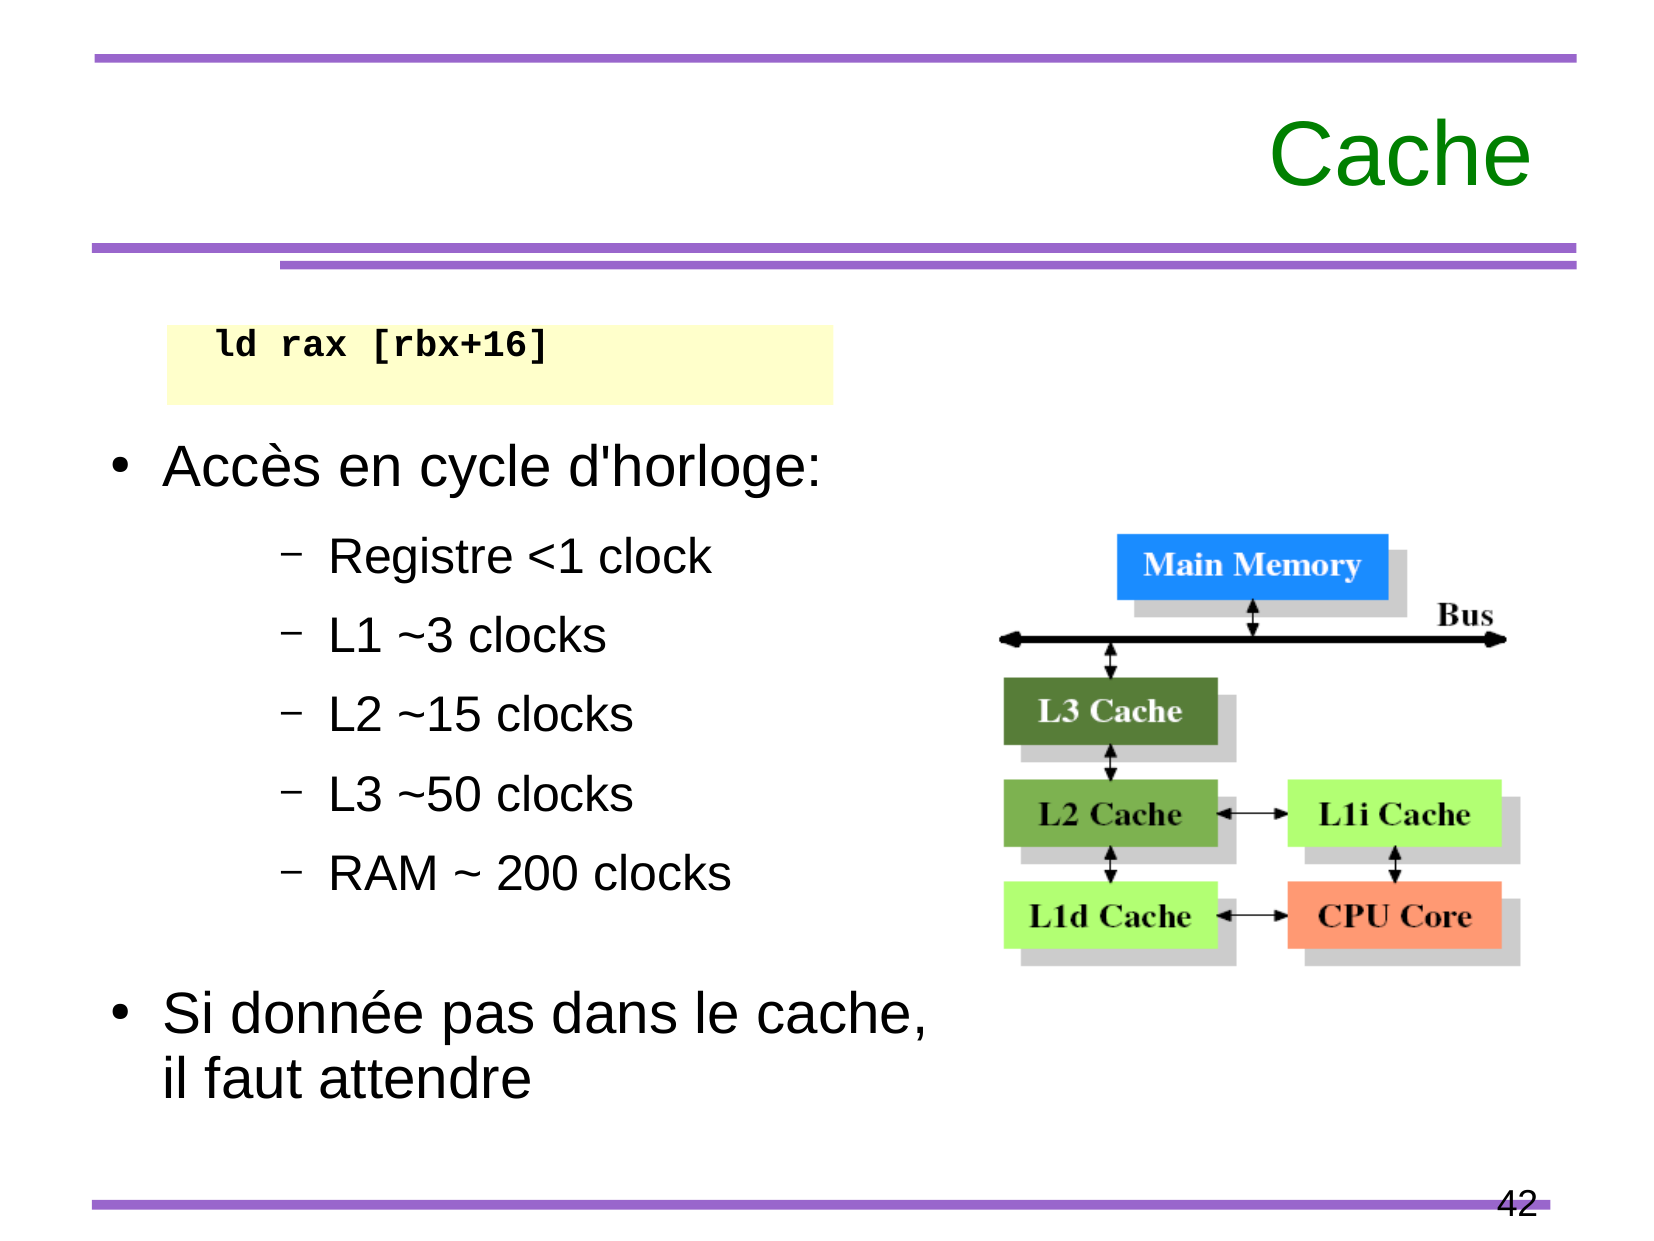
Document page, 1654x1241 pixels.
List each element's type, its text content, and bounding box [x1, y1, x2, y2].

text_box ld rax [rbx+16] [167, 325, 834, 405]
list Accès en cycle d'horloge: Registre <1 clock L1 ~3 clocks L2 ~15 clocks L3 ~50 clocks RAM ~ 200 clocks Si donnée pas dans le cache, il faut attendre [92, 433, 1563, 1167]
title Cache [121, 49, 1534, 257]
picture [939, 517, 1575, 995]
